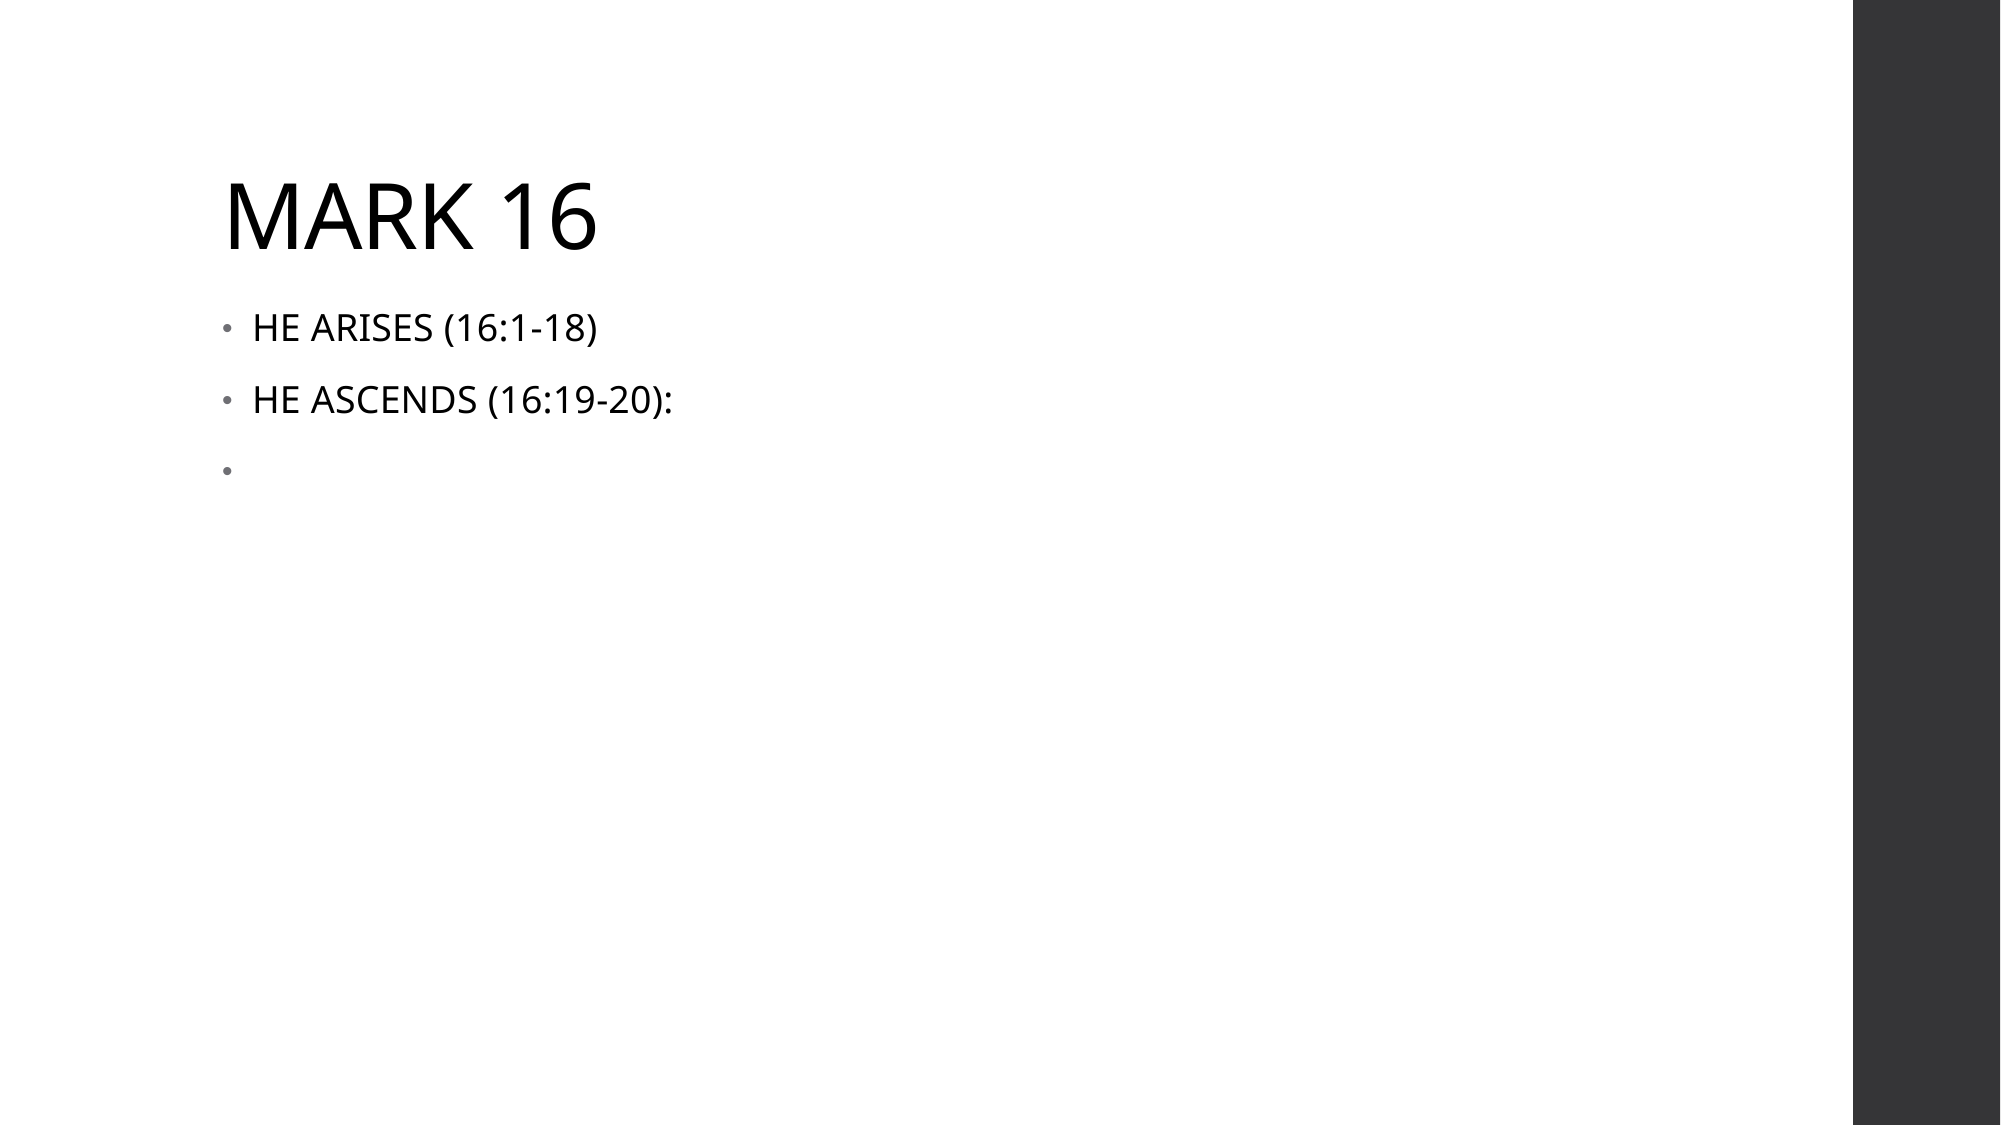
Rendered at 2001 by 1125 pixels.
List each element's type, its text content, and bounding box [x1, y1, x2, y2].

title MARK 16 [206, 60, 1797, 278]
list HE ARISES (16:1-18) HE ASCENDS (16:19-20): [206, 299, 1617, 1014]
